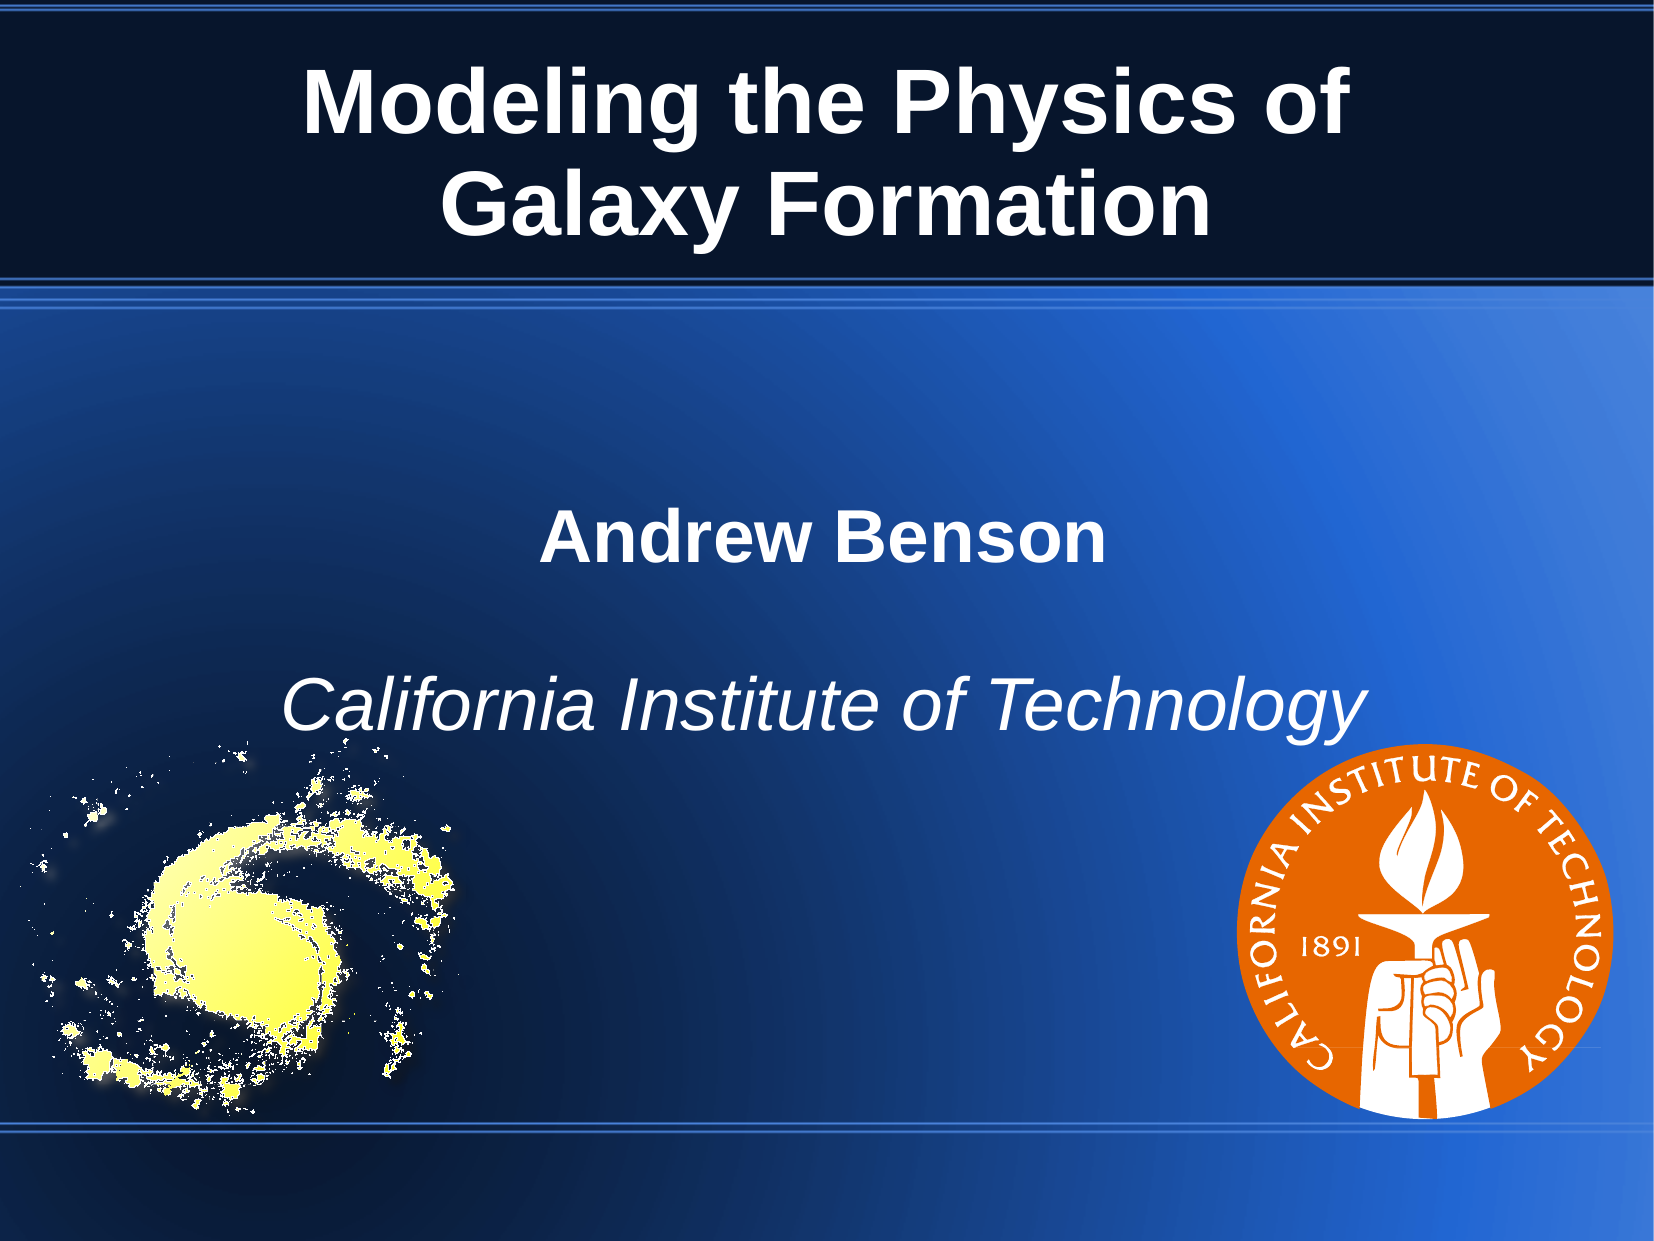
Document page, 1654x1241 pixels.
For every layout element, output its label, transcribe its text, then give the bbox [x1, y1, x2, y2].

text_box Andrew Benson California Institute of Technology [242, 487, 1405, 755]
picture [0, 0, 1654, 1241]
title Modeling the Physics of Galaxy Formation [82, 49, 1571, 257]
